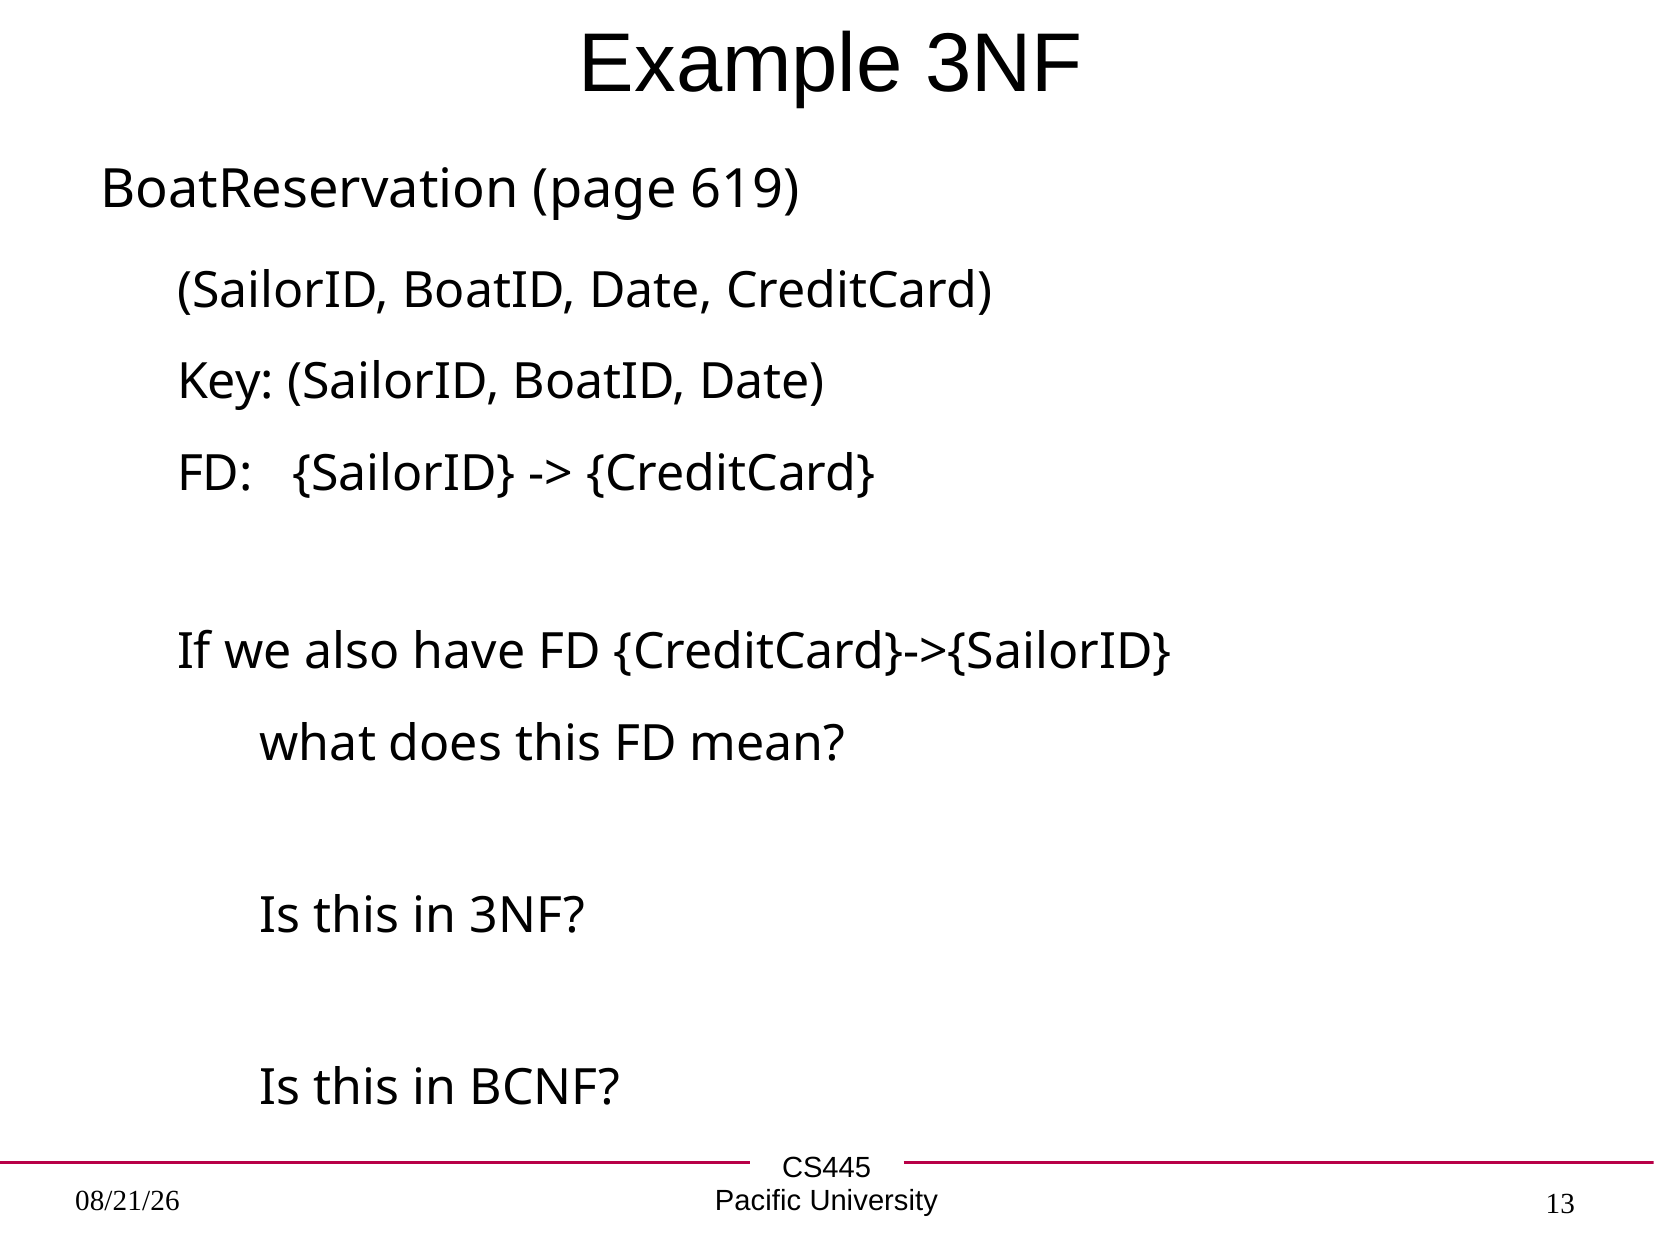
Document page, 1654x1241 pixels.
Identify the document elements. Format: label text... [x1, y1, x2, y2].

title Example 3NF [86, 15, 1576, 109]
list BoatReservation (page 619) (SailorID, BoatID, Date, CreditCard) Key: (SailorID, BoatID, Date) FD: {SailorID} -> {CreditCard} If we also have FD {CreditCard}->{SailorID} what does this FD mean? Is this in 3NF? Is this in BCNF? [82, 150, 1571, 1111]
